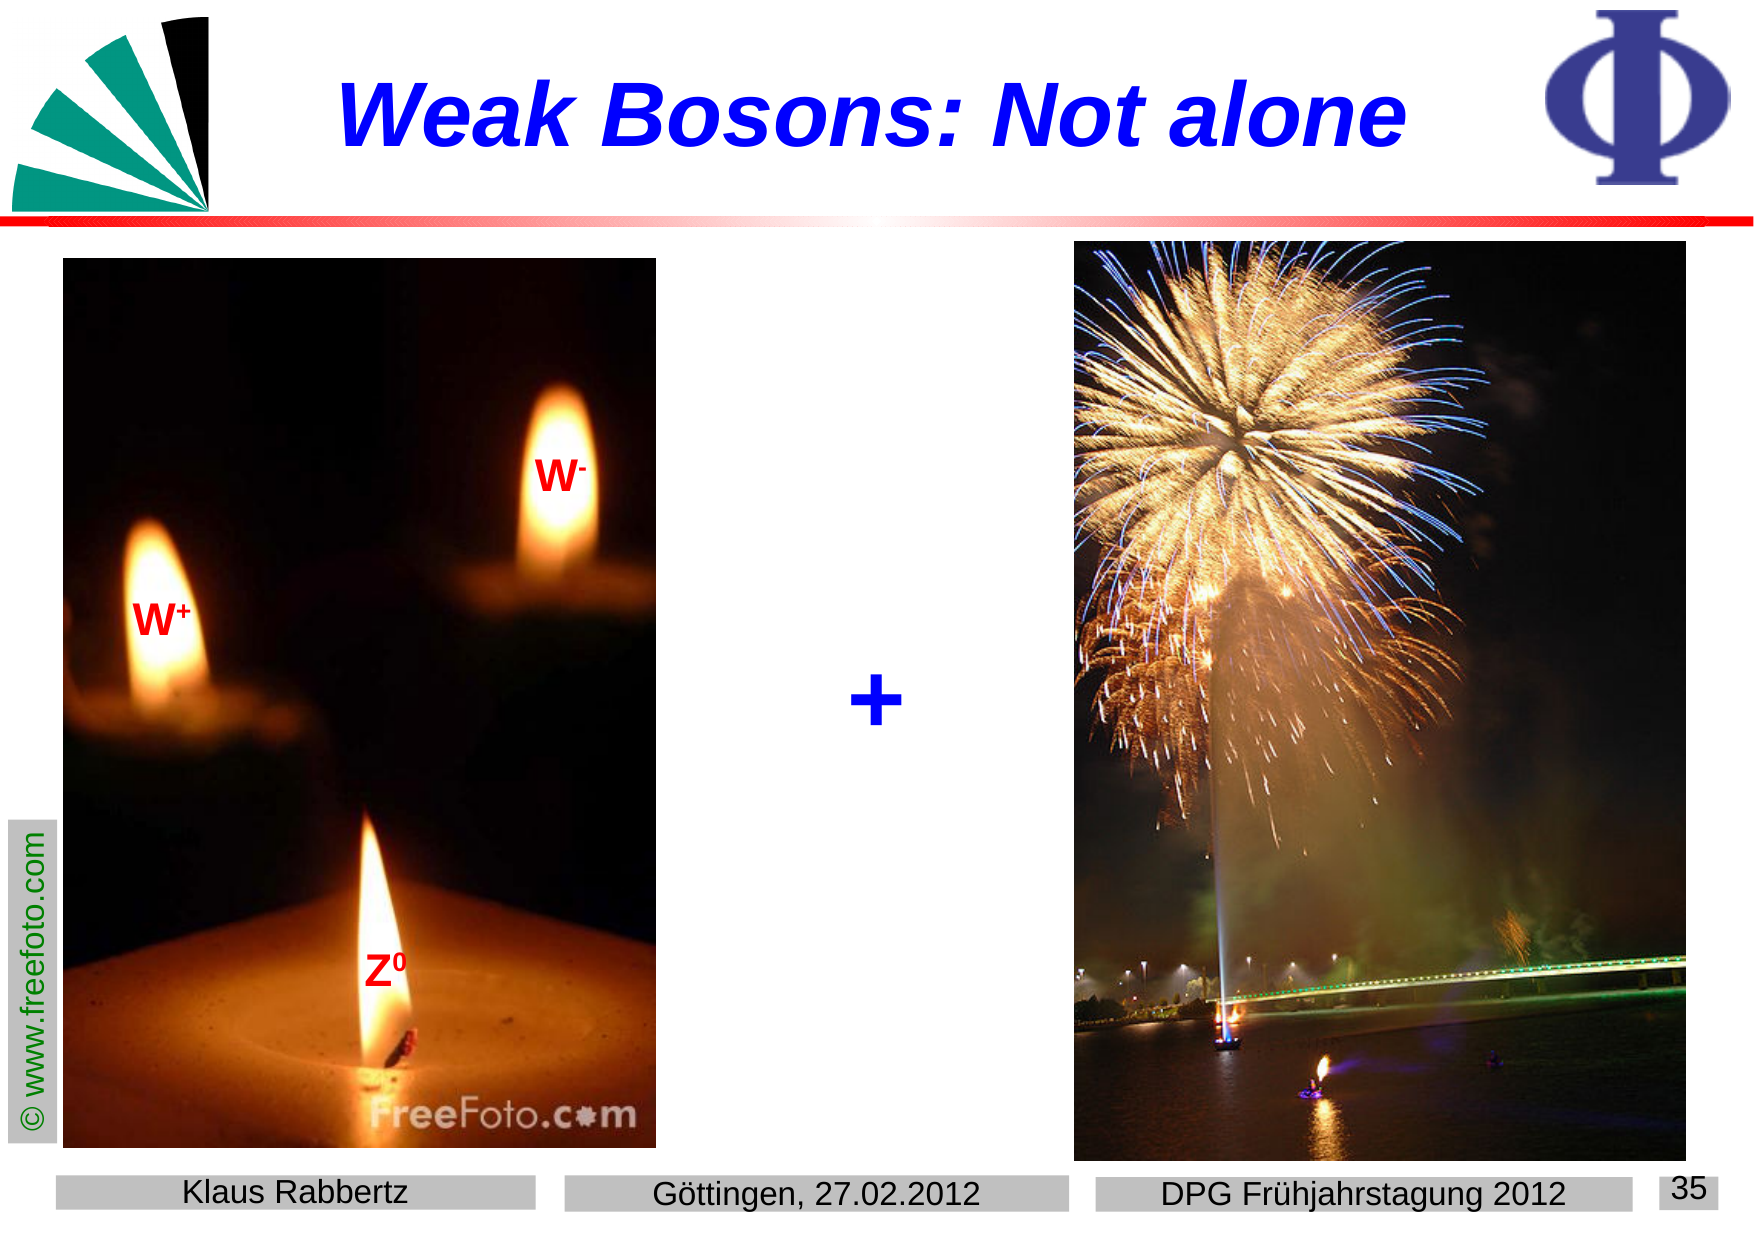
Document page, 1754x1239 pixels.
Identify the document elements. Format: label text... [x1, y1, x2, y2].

picture [63, 258, 656, 1148]
picture [12, 17, 209, 214]
picture [1074, 241, 1686, 1161]
text_box © www.freefoto.com [8, 820, 58, 1144]
text_box W+ [120, 587, 204, 651]
title Weak Bosons: Not alone [220, 16, 1525, 213]
picture [1545, 10, 1731, 185]
text_box + [835, 637, 918, 762]
text_box W- [523, 443, 600, 508]
text_box Z0 [352, 939, 419, 1003]
